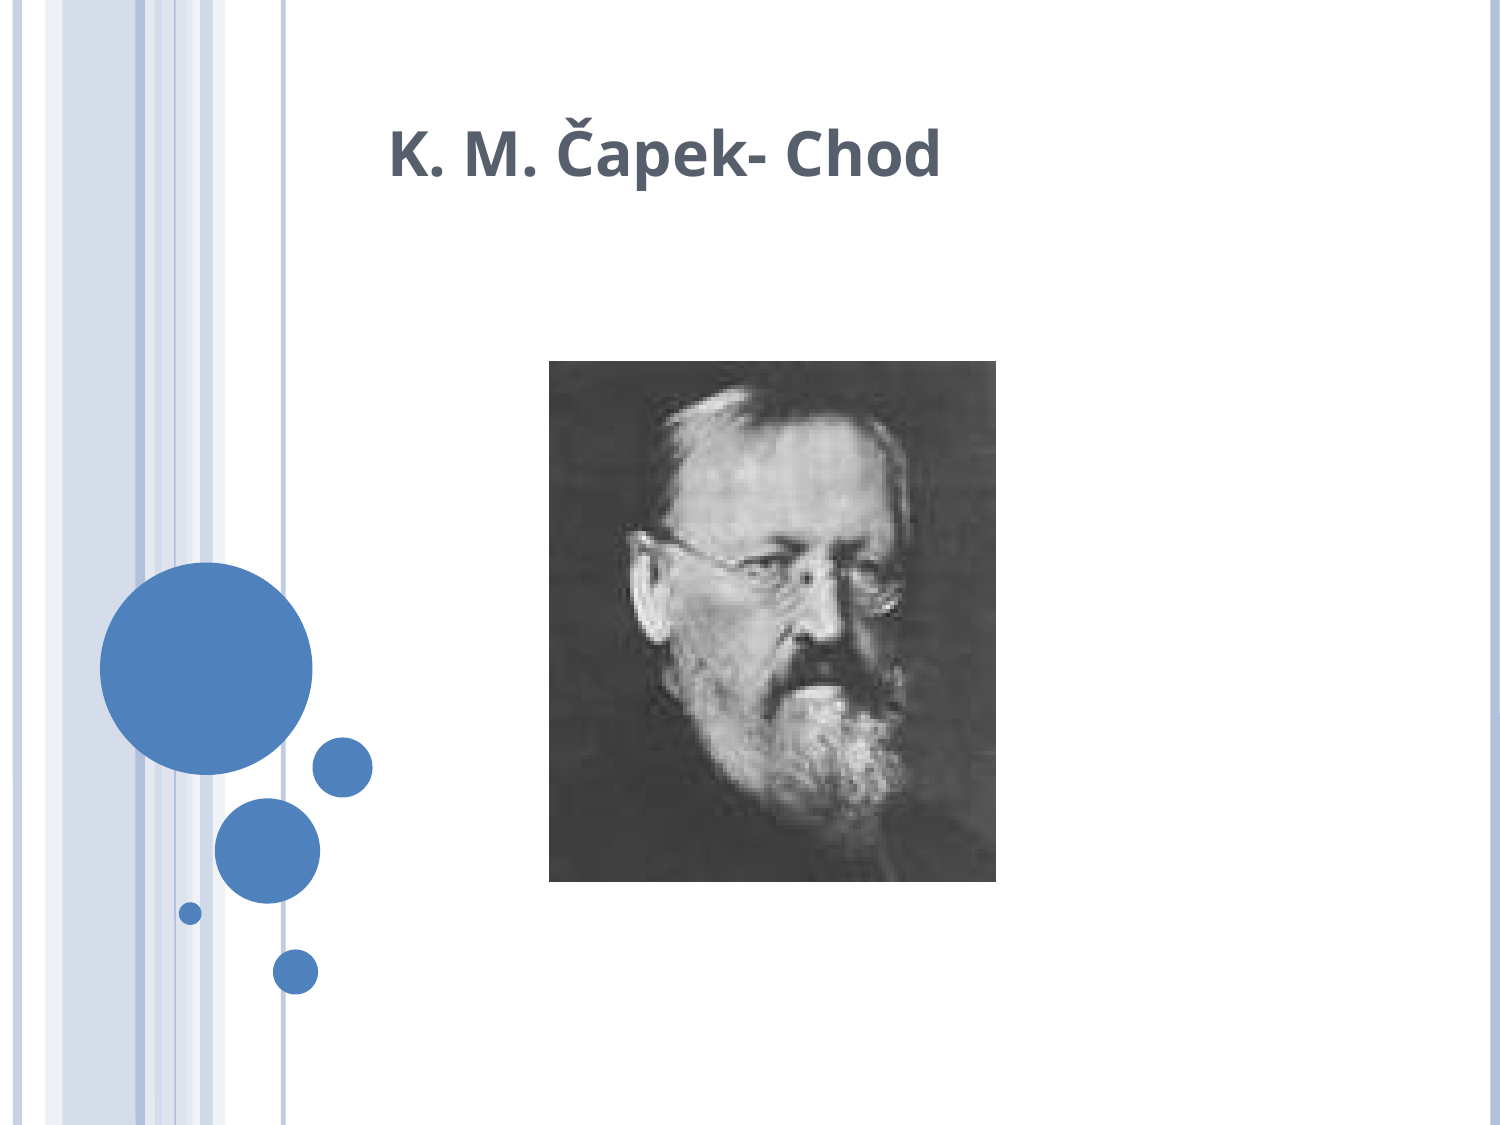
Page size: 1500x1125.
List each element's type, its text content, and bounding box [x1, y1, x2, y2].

picture [549, 361, 996, 882]
title K. M. Čapek- Chod [371, 66, 1385, 197]
